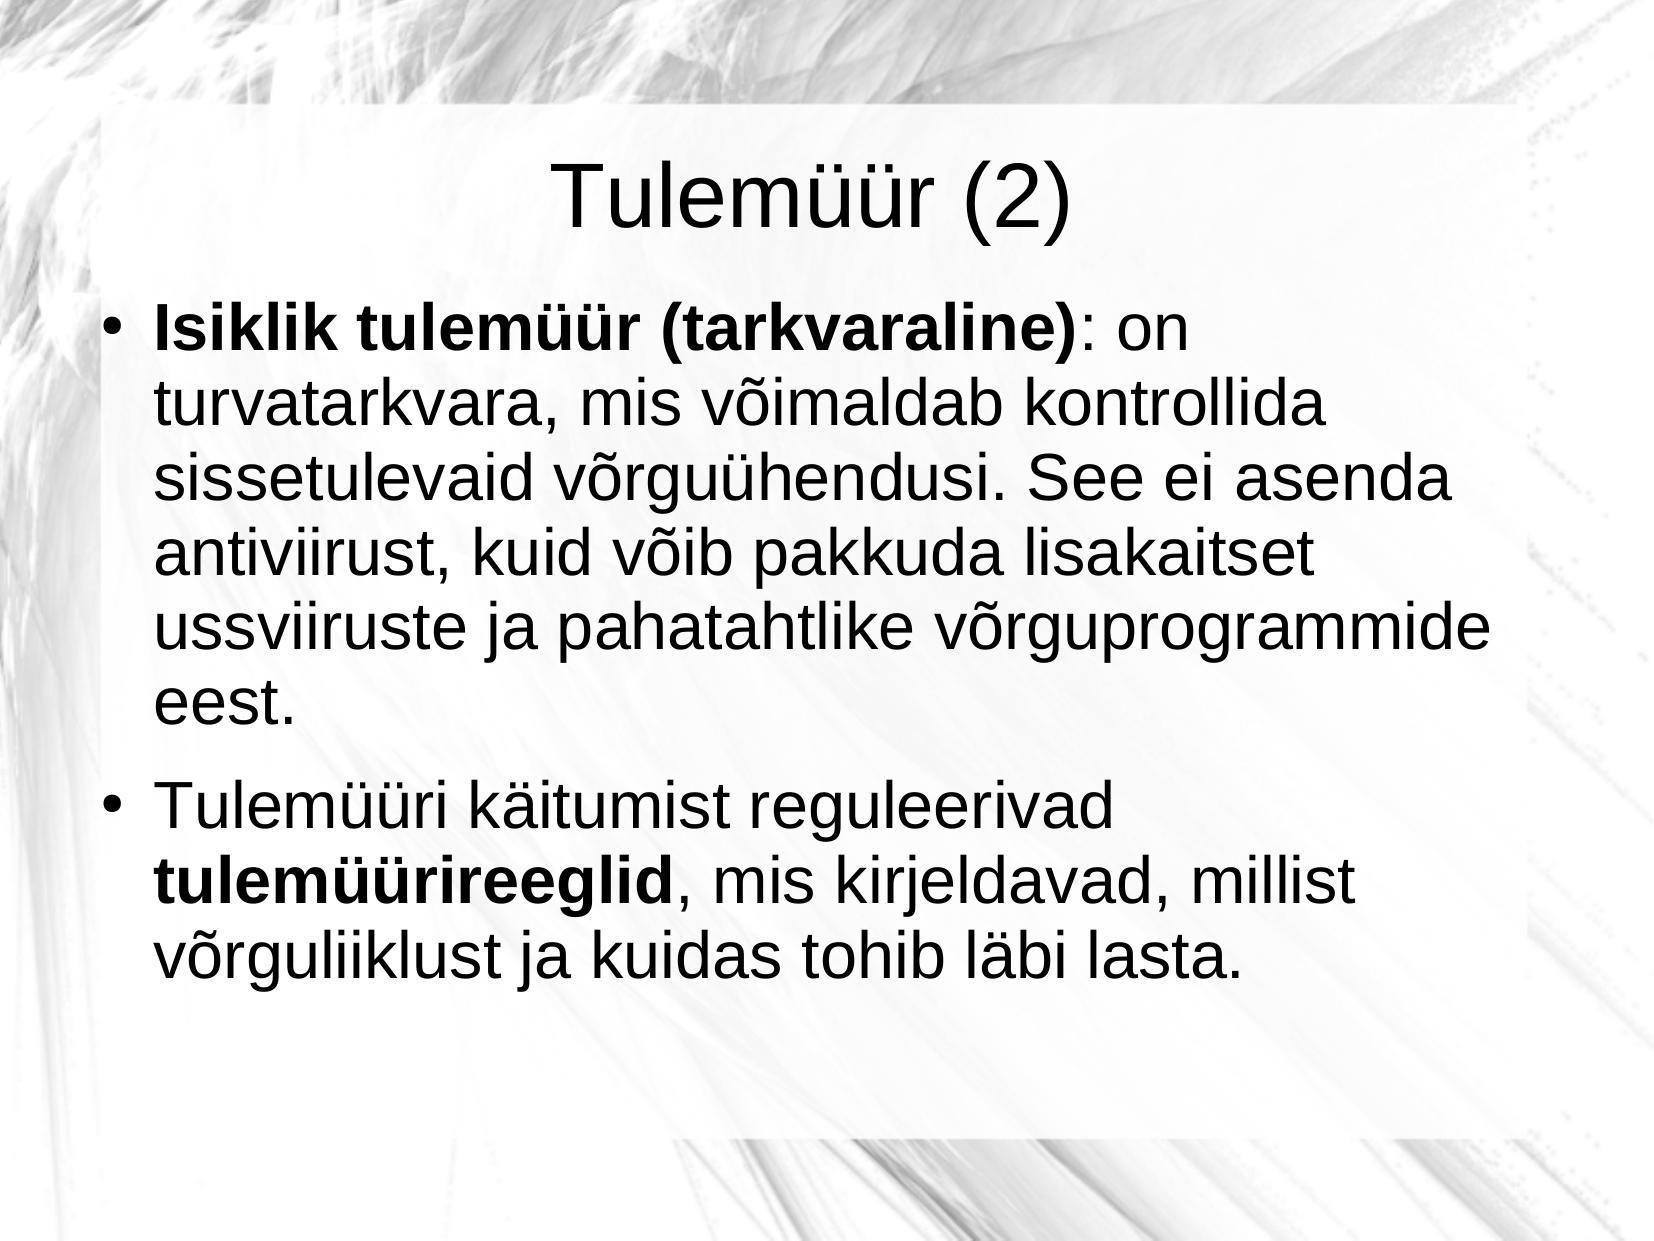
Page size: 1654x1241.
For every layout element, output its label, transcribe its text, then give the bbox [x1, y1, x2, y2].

title Tulemüür (2) [118, 112, 1506, 281]
list Isiklik tulemüür (tarkvaraline): on turvatarkvara, mis võimaldab kontrollida sissetulevaid võrguühendusi. See ei asenda antiviirust, kuid võib pakkuda lisakaitset ussviiruste ja pahatahtlike võrguprogrammide eest. Tulemüüri käitumist reguleerivad tulemüürireeglid, mis kirjeldavad, millist võrguliiklust ja kuidas tohib läbi lasta. [82, 290, 1571, 1094]
picture [0, 0, 1654, 1241]
